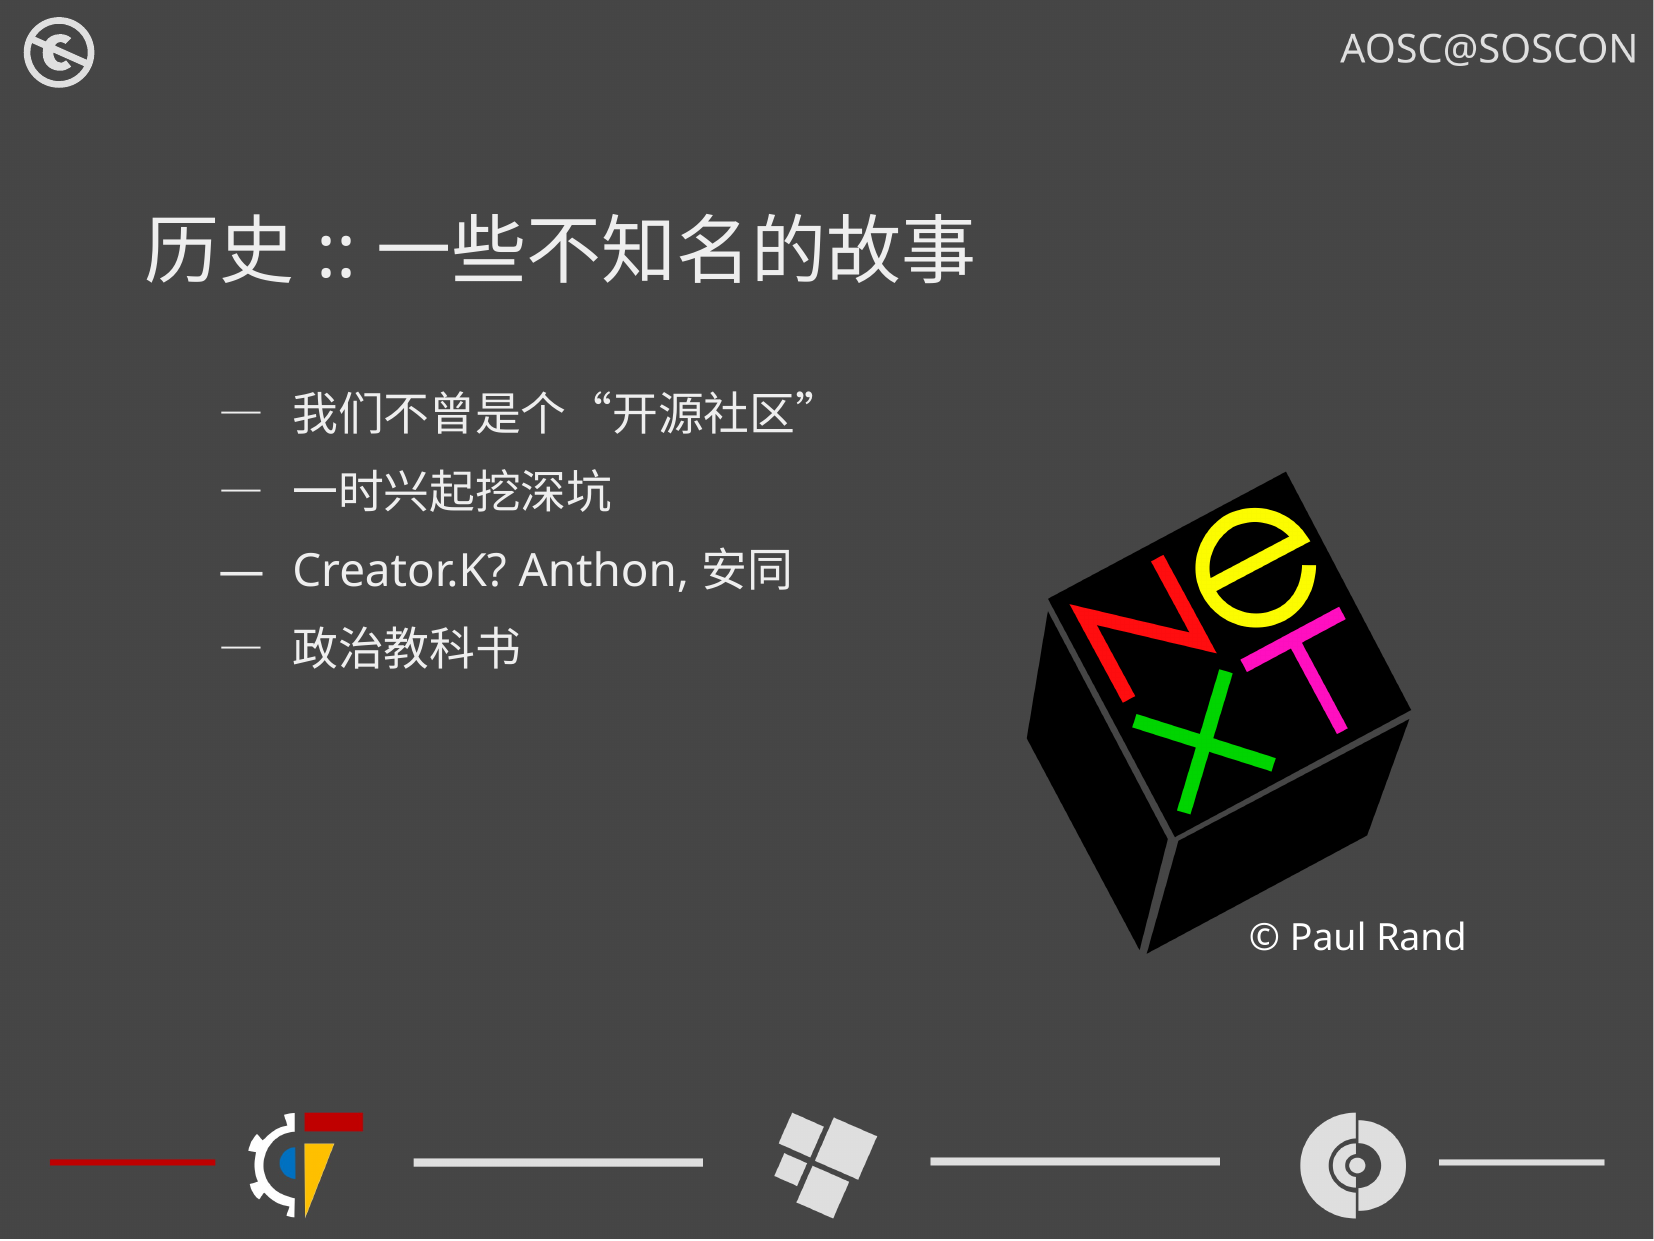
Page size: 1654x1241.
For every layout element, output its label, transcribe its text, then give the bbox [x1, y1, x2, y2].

text_box © Paul Rand [1234, 902, 1482, 969]
text_box 历史::一些不知名的故事 — 我们不曾是个“开源社区” — 一时兴起挖深坑 — Creator.K? Anthon,安同 — 政治教科书 [129, 183, 1536, 1028]
picture [0, 0, 1654, 1240]
